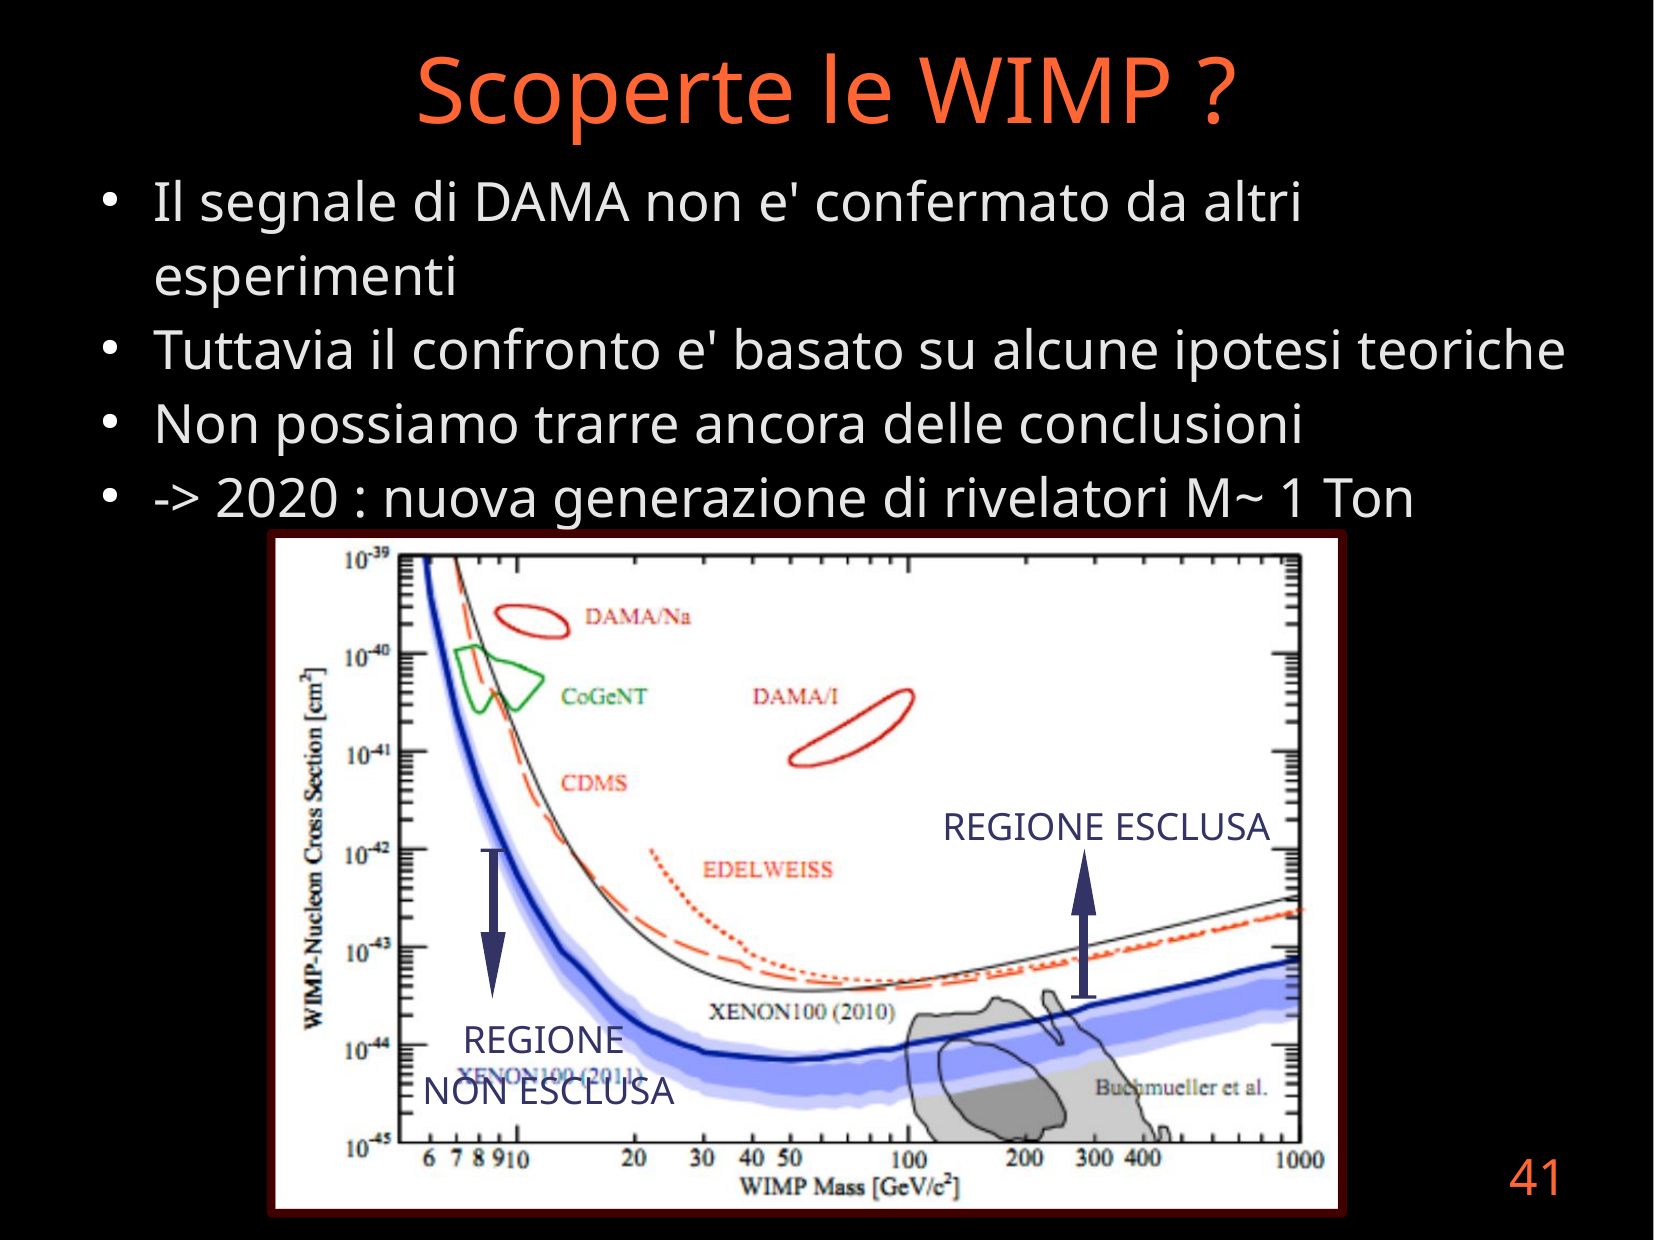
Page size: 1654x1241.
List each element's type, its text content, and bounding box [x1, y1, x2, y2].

title Scoperte le WIMP ? [82, 19, 1571, 157]
picture [275, 538, 1338, 1209]
text_box REGIONE NON ESCLUSA [407, 1006, 682, 1116]
list Il segnale di DAMA non e' confermato da altri esperimenti Tuttavia il confronto e' basato su alcune ipotesi teoriche Non possiamo trarre ancora delle conclusioni -> 2020 : nuova generazione di rivelatori M~ 1 Ton [82, 163, 1571, 1086]
text_box REGIONE ESCLUSA [927, 793, 1283, 856]
